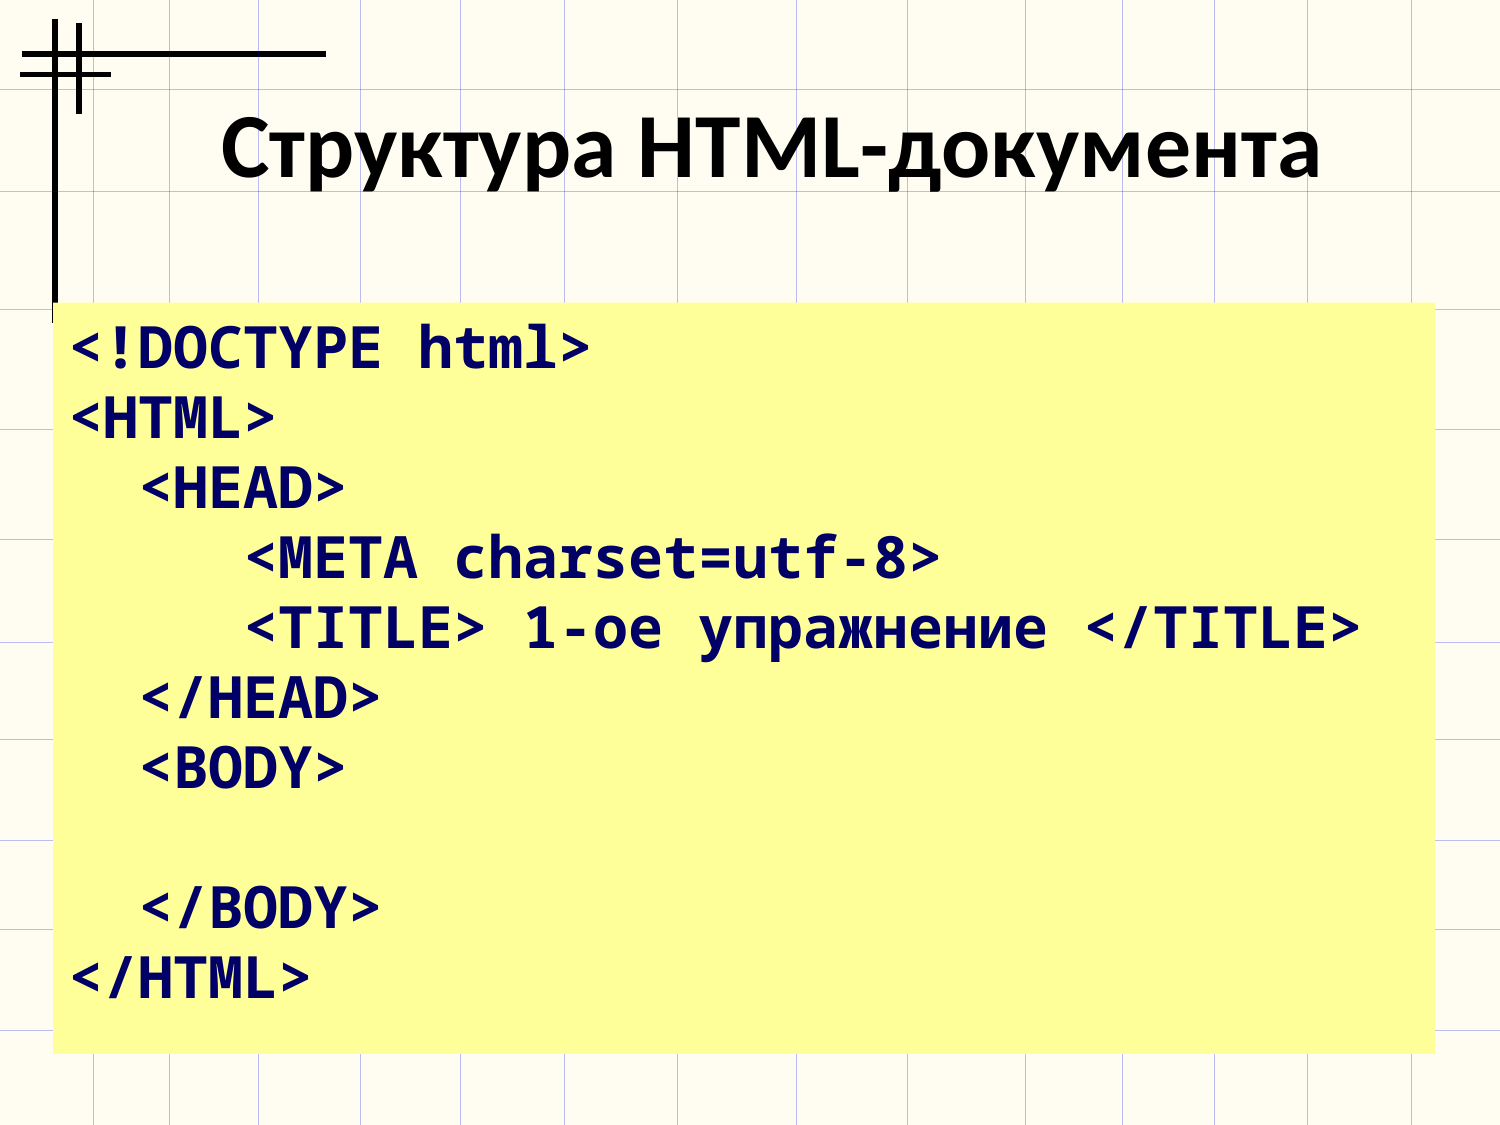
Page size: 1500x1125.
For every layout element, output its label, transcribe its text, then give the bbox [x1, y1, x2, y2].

list <!DOCTYPE html> <HTML> <HEAD> <META charset=utf-8> <TITLE> 1-ое упражнение </TITLE> </HEAD> <BODY> </BODY> </HTML> [53, 302, 1436, 1054]
title Структура HTML-документа [75, 75, 1426, 207]
